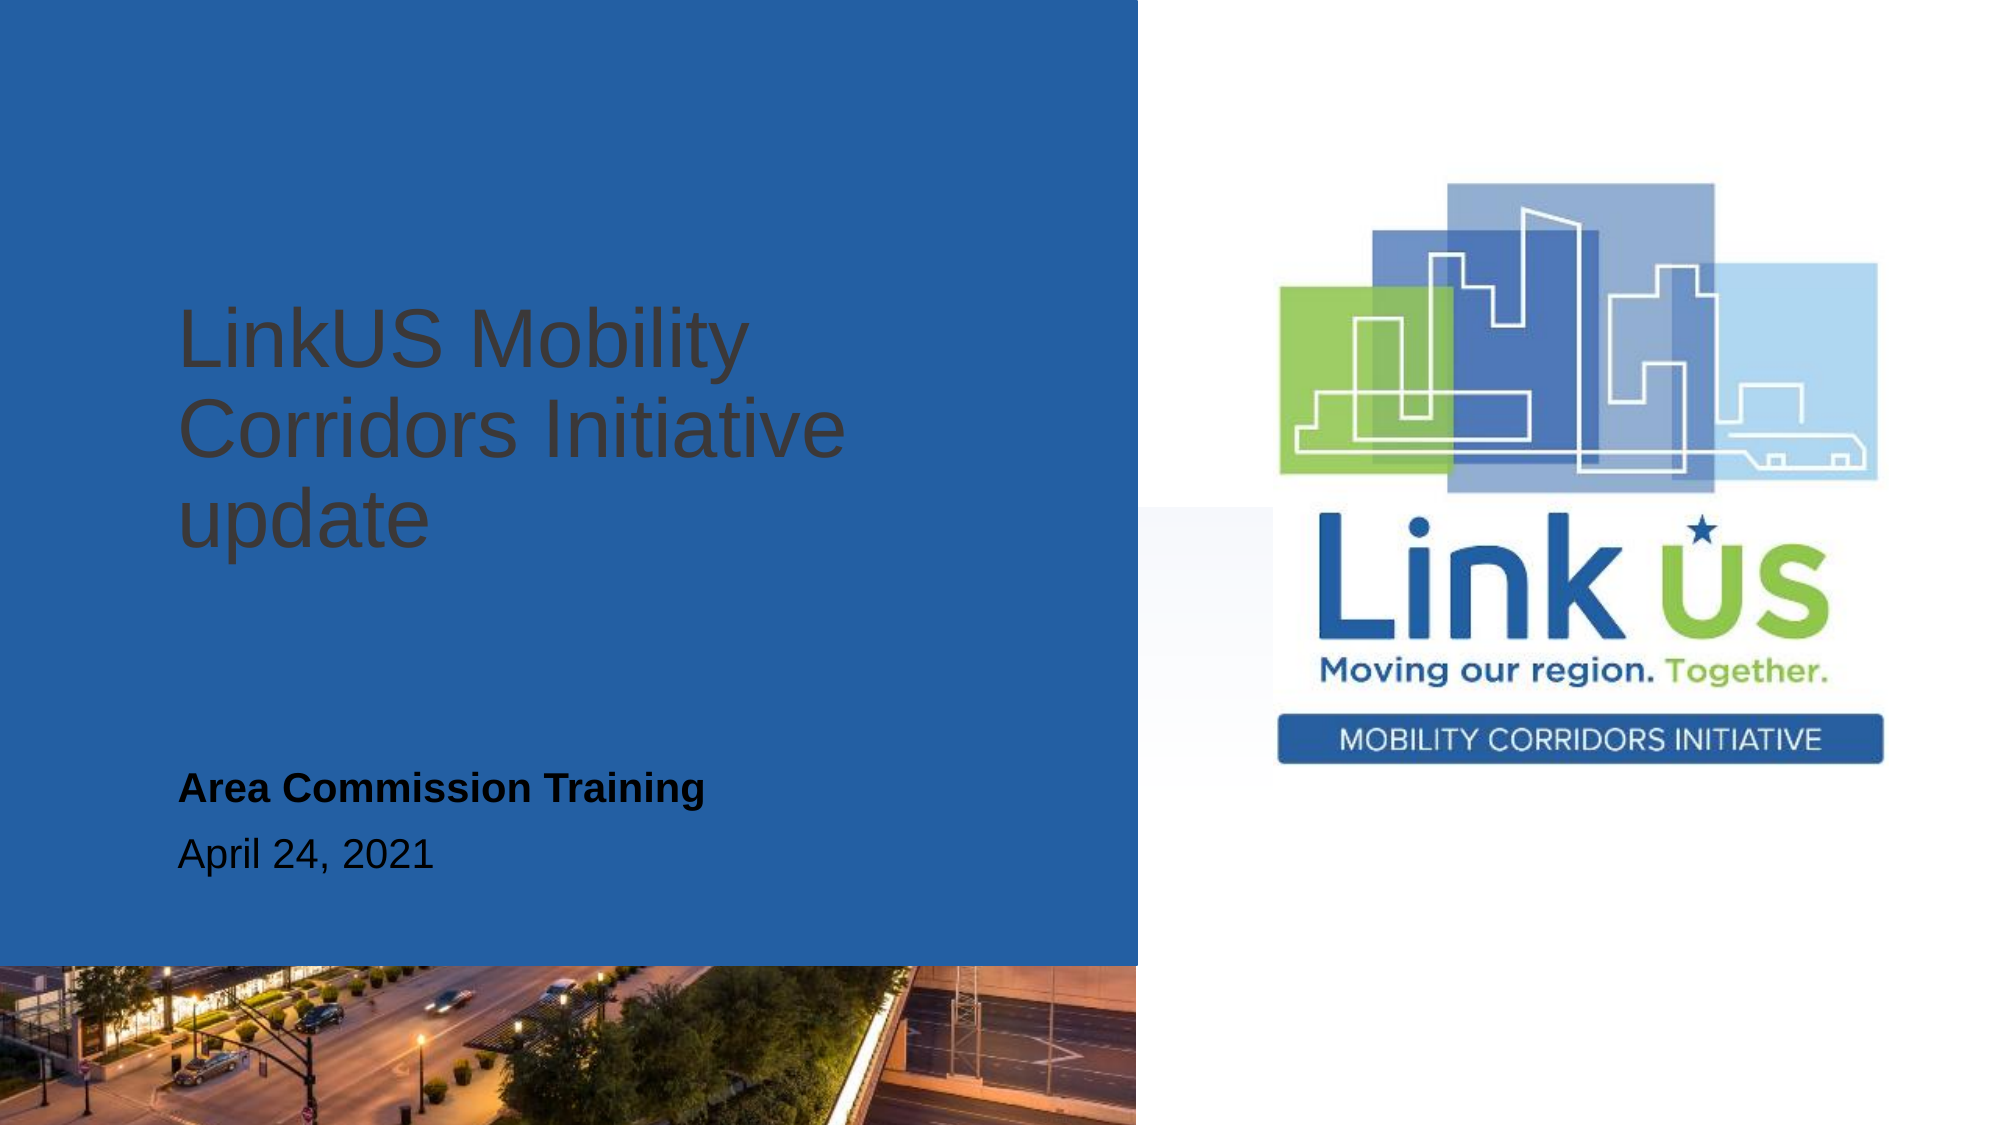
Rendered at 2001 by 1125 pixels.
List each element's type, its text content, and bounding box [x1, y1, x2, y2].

picture [1273, 138, 1889, 838]
picture [0, 965, 1136, 1125]
text_box Area Commission Training April 24, 2021 [162, 724, 920, 920]
title LinkUS Mobility Corridors Initiative update [162, 288, 986, 615]
